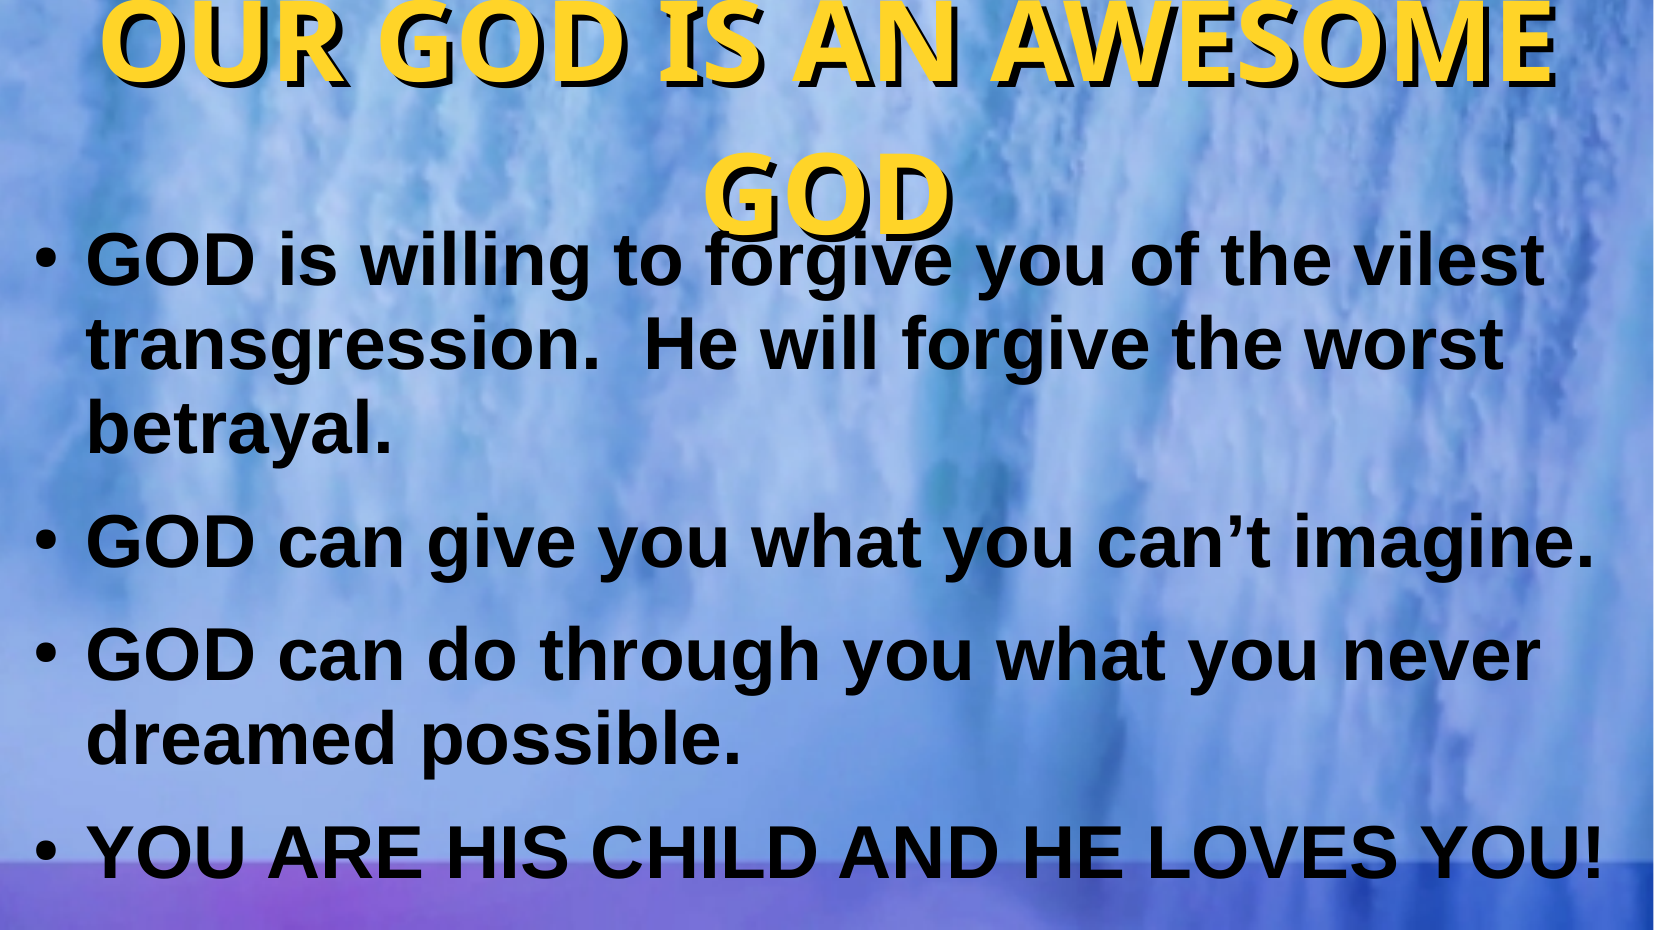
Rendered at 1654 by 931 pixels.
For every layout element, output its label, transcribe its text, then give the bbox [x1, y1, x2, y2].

title OUR GOD IS AN AWESOME GOD [0, 0, 1654, 255]
list GOD is willing to forgive you of the vilest transgression. He will forgive the worst betrayal. GOD can give you what you can’t imagine. GOD can do through you what you never dreamed possible. YOU ARE HIS CHILD AND HE LOVES YOU! [15, 217, 1636, 901]
picture [0, 255, 1654, 930]
